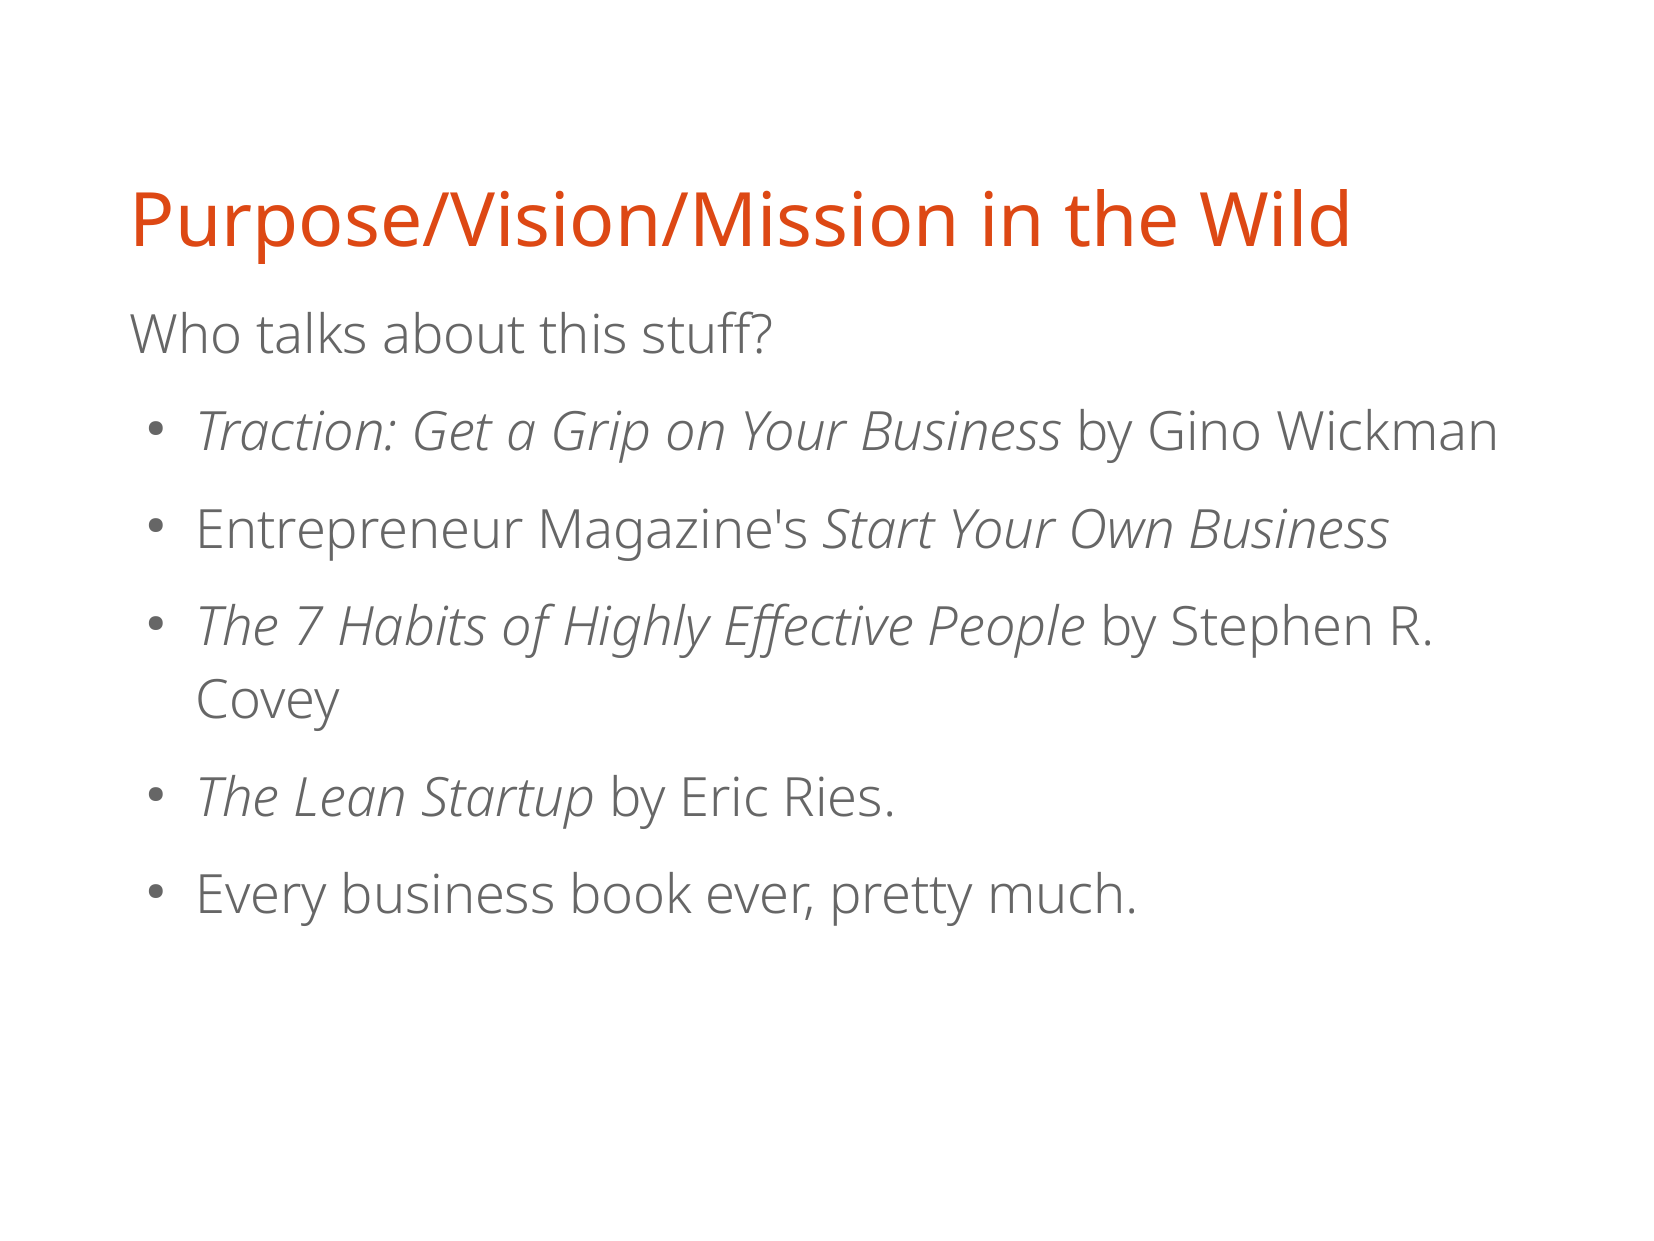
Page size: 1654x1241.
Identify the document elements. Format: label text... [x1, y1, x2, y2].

title Purpose/Vision/Mission in the Wild [129, 153, 1518, 281]
list Who talks about this stuff? Traction: Get a Grip on Your Business by Gino Wickman Entrepreneur Magazine's Start Your Own Business The 7 Habits of Highly Effective People by Stephen R. Covey The Lean Startup by Eric Ries. Every business book ever, pretty much. [129, 295, 1518, 1010]
